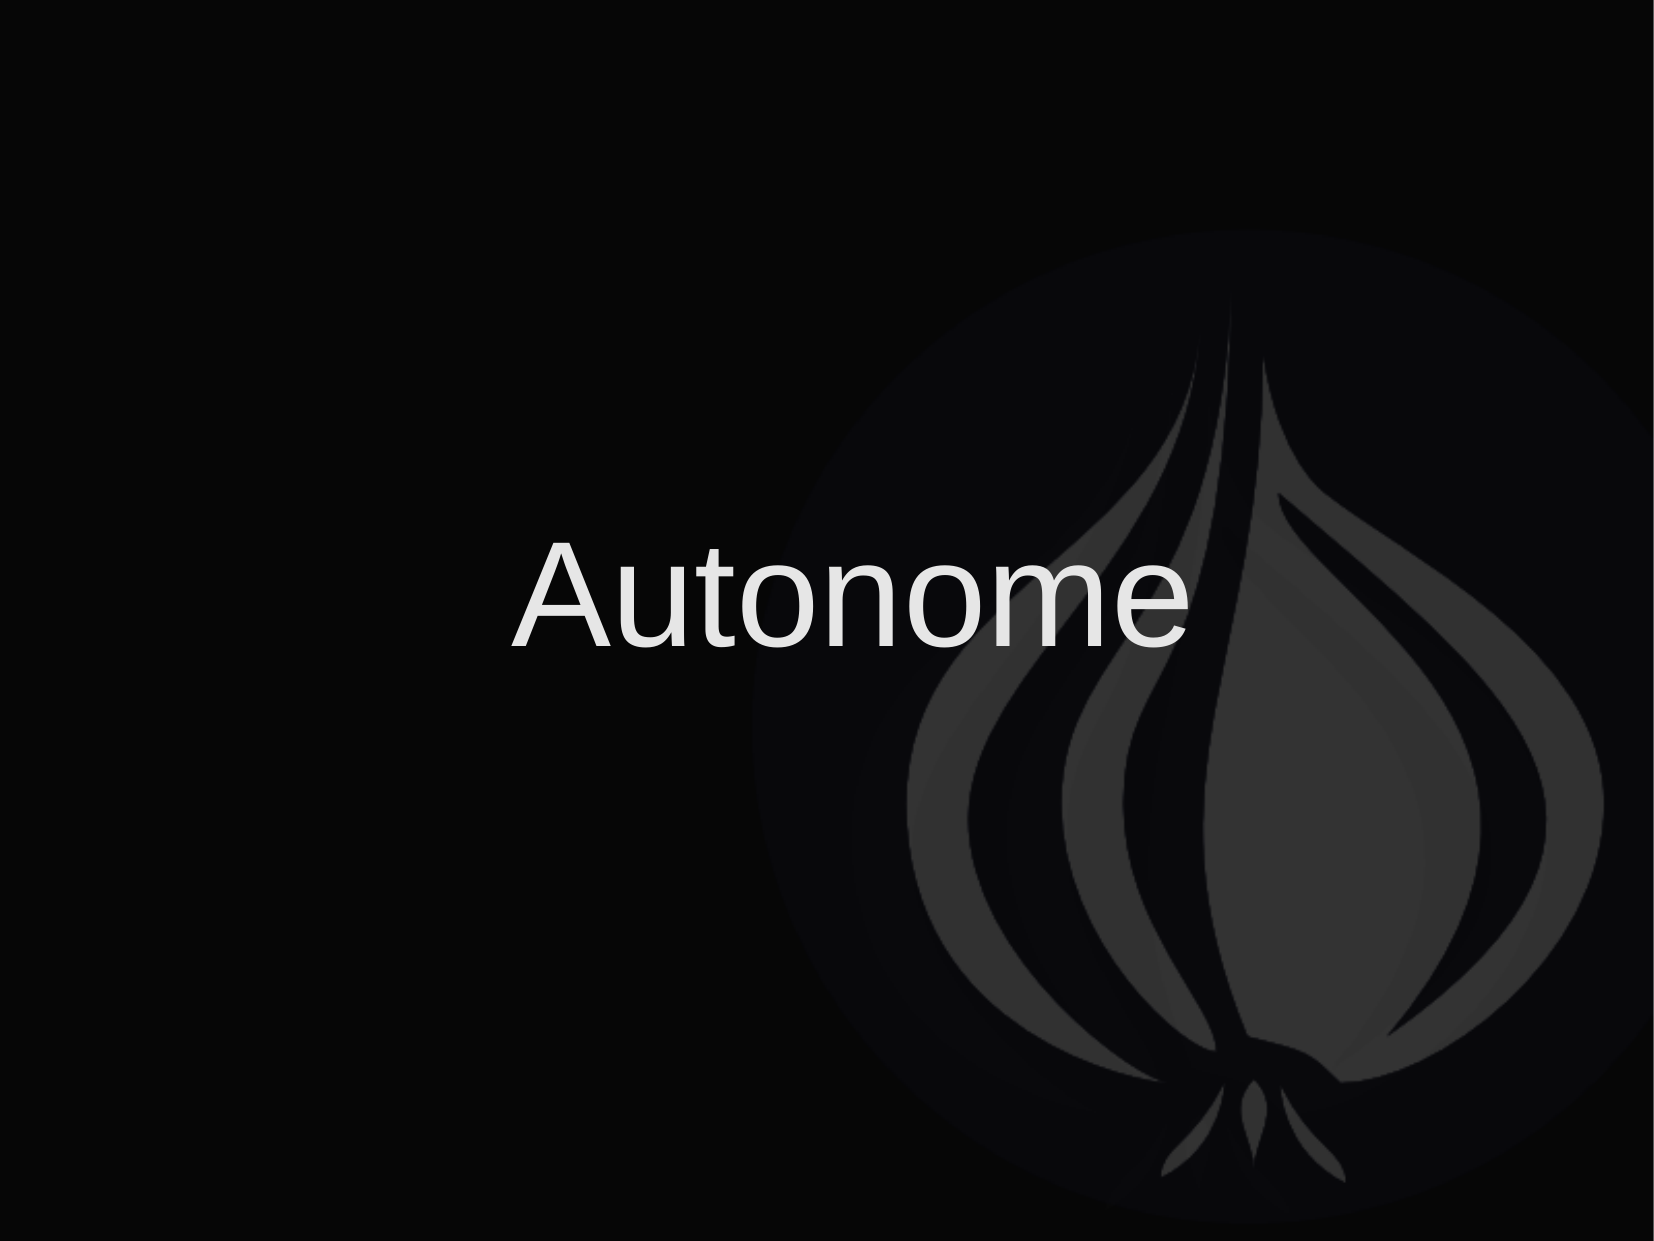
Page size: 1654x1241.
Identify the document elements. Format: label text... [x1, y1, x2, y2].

subtitle Autonome [82, 88, 1571, 1102]
picture [0, 0, 1654, 1241]
